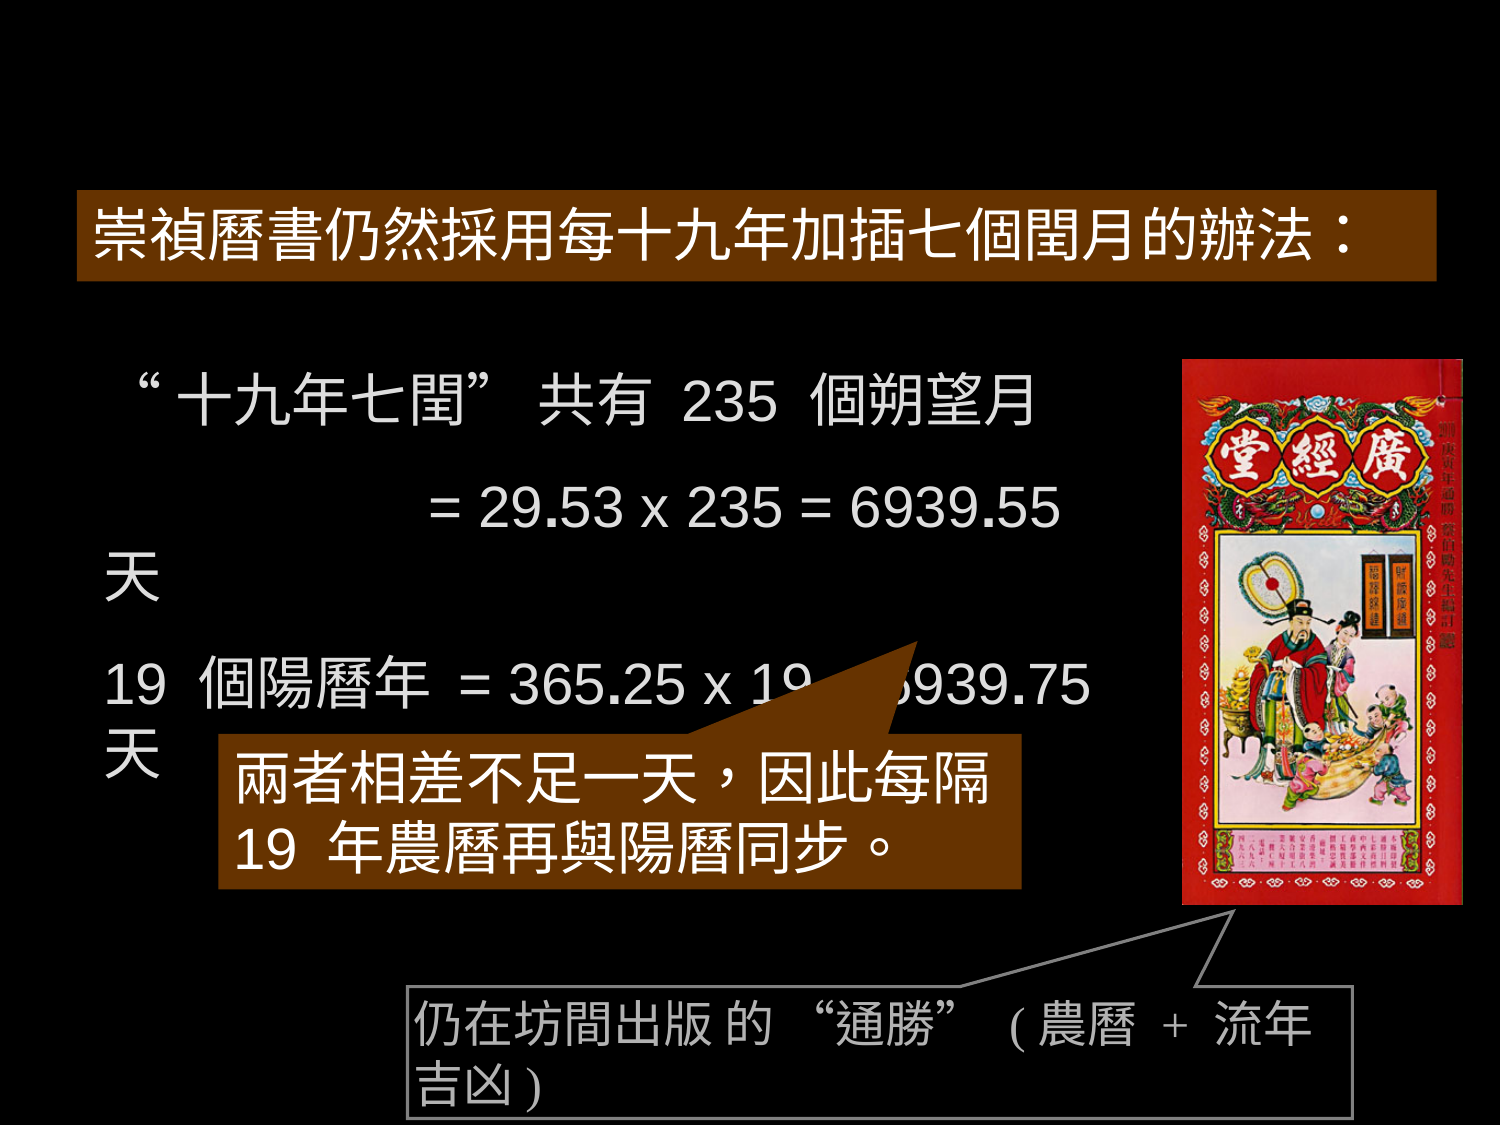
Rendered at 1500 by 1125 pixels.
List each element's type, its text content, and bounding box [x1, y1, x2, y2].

text_box 仍在坊間出版 的 “通勝” (農曆 + 流年吉凶) [407, 911, 1353, 1119]
picture [1182, 359, 1463, 905]
text_box 兩者相差不足一天，因此每隔 19 年農曆再與陽曆同步。 [218, 640, 1022, 890]
text_box “十九年七閏” 共有 235 個朔望月 = 29.53 x 235 = 6939.55 天 19 個陽曆年 = 365.25 x 19 = 6939.75 天 [88, 355, 1162, 794]
text_box 崇禎曆書仍然採用每十九年加插七個閏月的辦法： [76, 190, 1437, 282]
